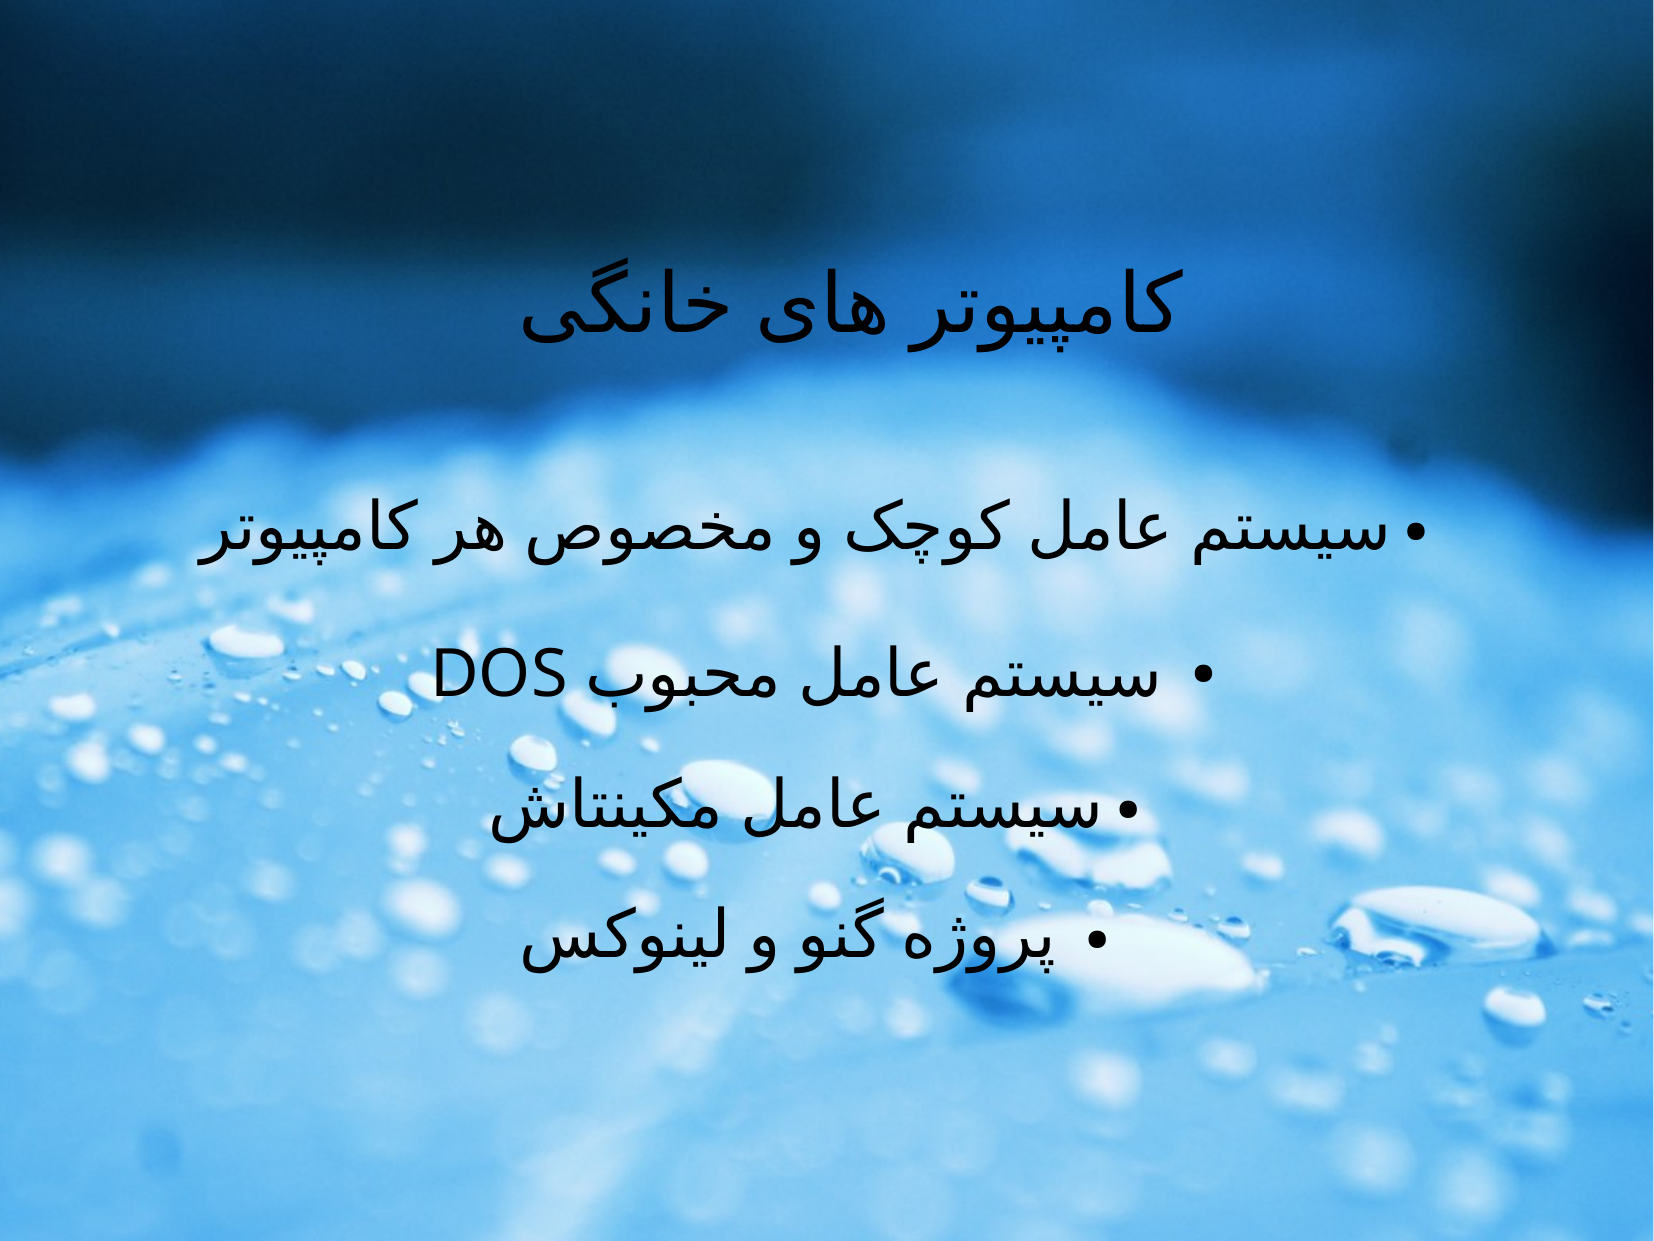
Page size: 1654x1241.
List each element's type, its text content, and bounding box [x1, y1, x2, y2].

picture [0, 0, 1654, 1241]
subtitle سیستم عامل کوچک و مخصوص هر کامپیوتر سیستم عامل محبوب DOS سیستم عامل مکینتاش پروژه گنو و لینوکس [143, 375, 1485, 1056]
title کامپیوتر های خانگی [107, 208, 1596, 416]
